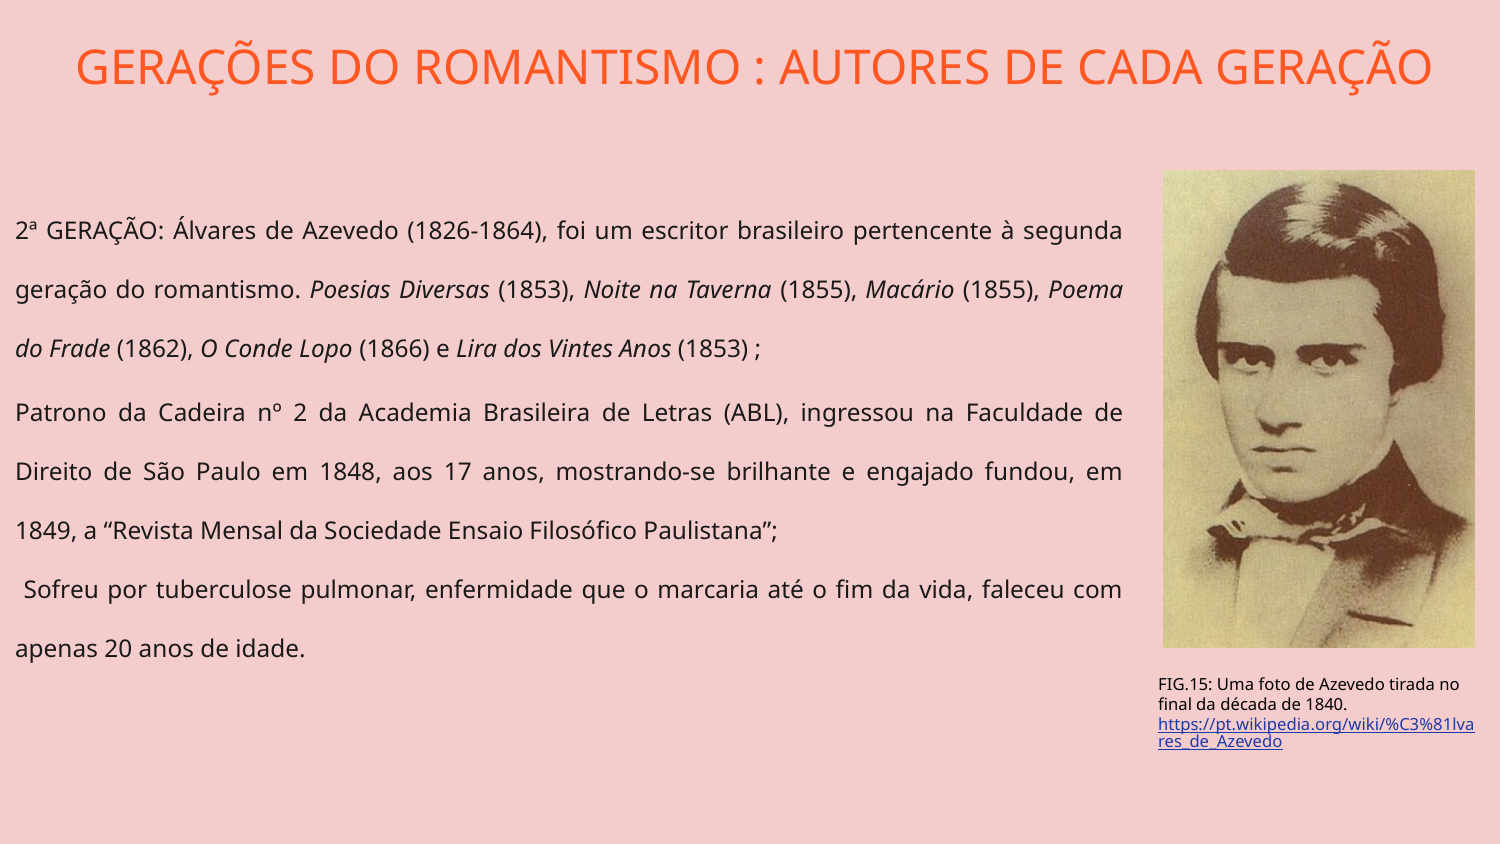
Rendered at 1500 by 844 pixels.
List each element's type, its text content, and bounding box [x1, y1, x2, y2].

picture [1163, 170, 1475, 648]
title GERAÇÕES DO ROMANTISMO : AUTORES DE CADA GERAÇÃO [60, 21, 1458, 116]
list 2ª GERAÇÃO: Álvares de Azevedo (1826-1864), foi um escritor brasileiro pertencente à segunda geração do romantismo. Poesias Diversas (1853), Noite na Taverna (1855), Macário (1855), Poema do Frade (1862), O Conde Lopo (1866) e Lira dos Vintes Anos (1853) ; Patrono da Cadeira nº 2 da Academia Brasileira de Letras (ABL), ingressou na Faculdade de Direito de São Paulo em 1848, aos 17 anos, mostrando-se brilhante e engajado fundou, em 1849, a “Revista Mensal da Sociedade Ensaio Filosófico Paulistana”; Sofreu por tuberculose pulmonar, enfermidade que o marcaria até o fim da vida, faleceu com apenas 20 anos de idade. [0, 170, 1139, 738]
text_box FIG.15: Uma foto de Azevedo tirada no final da década de 1840. https://pt.wikipedia.org/wiki/%C3%81lvares_de_Azevedo [1143, 658, 1496, 772]
